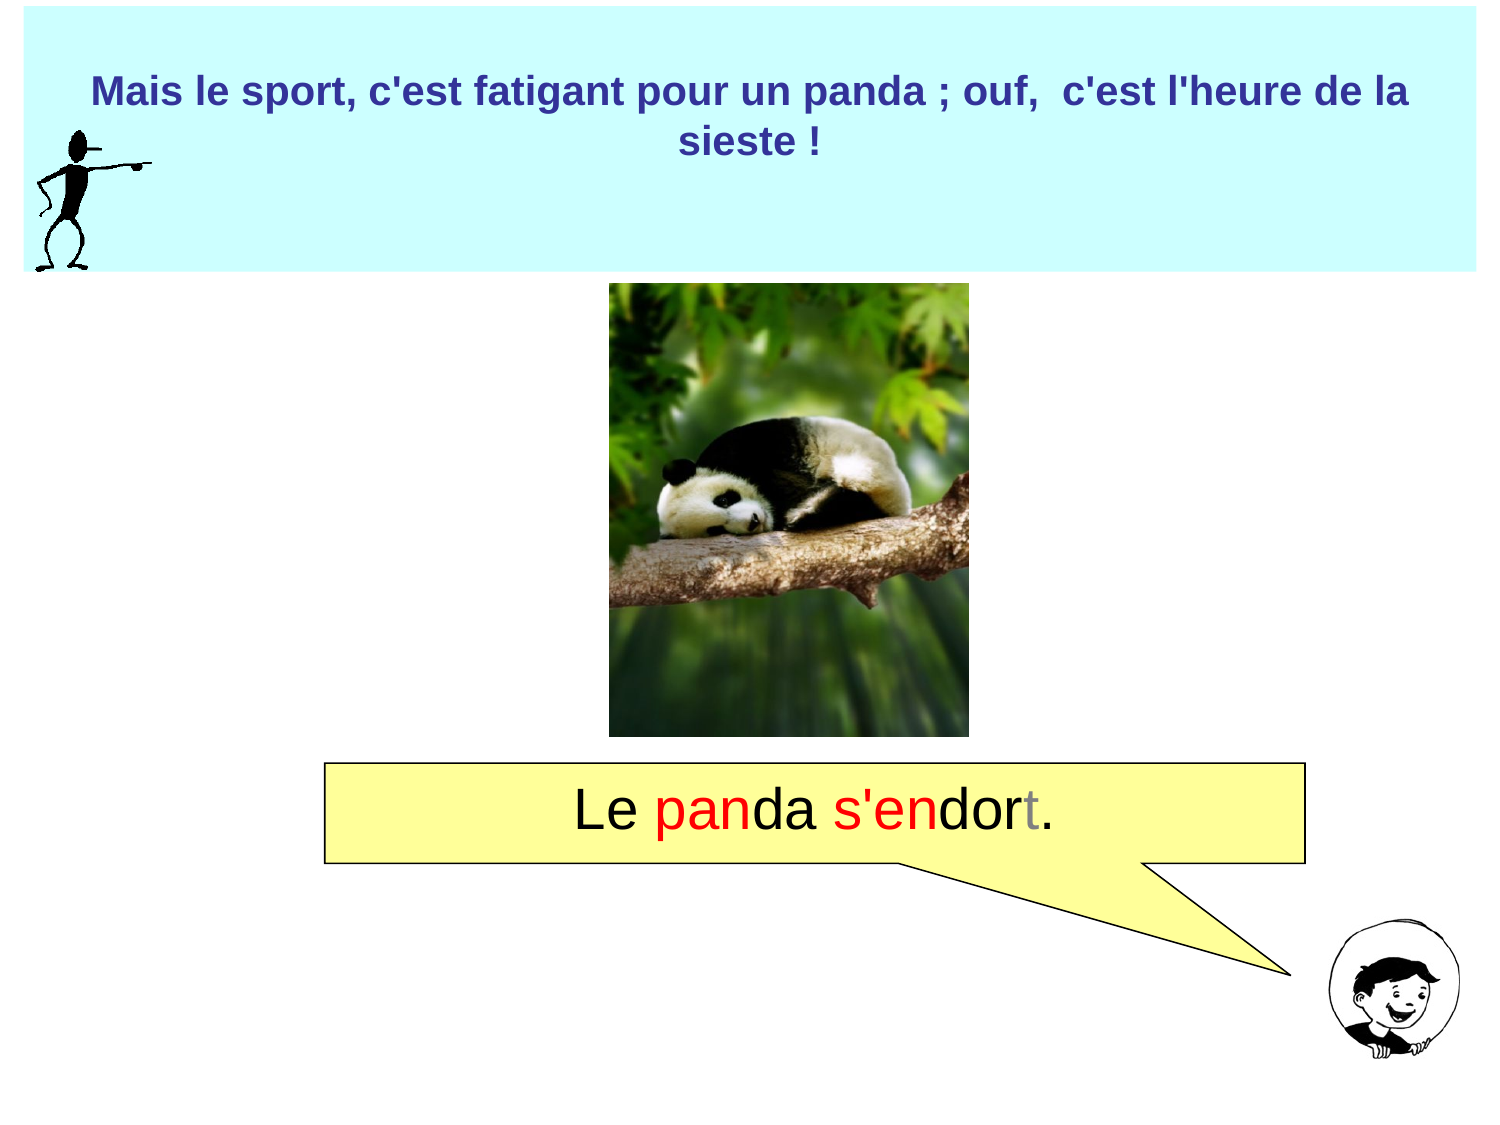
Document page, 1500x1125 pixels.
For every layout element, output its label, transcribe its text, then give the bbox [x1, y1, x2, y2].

picture [35, 129, 152, 272]
picture [609, 283, 969, 737]
title Mais le sport, c'est fatigant pour un panda ; ouf, c'est l'heure de la sieste ! [23, 6, 1477, 272]
text_box Le panda s'endort. [324, 763, 1306, 976]
picture [1328, 916, 1460, 1059]
